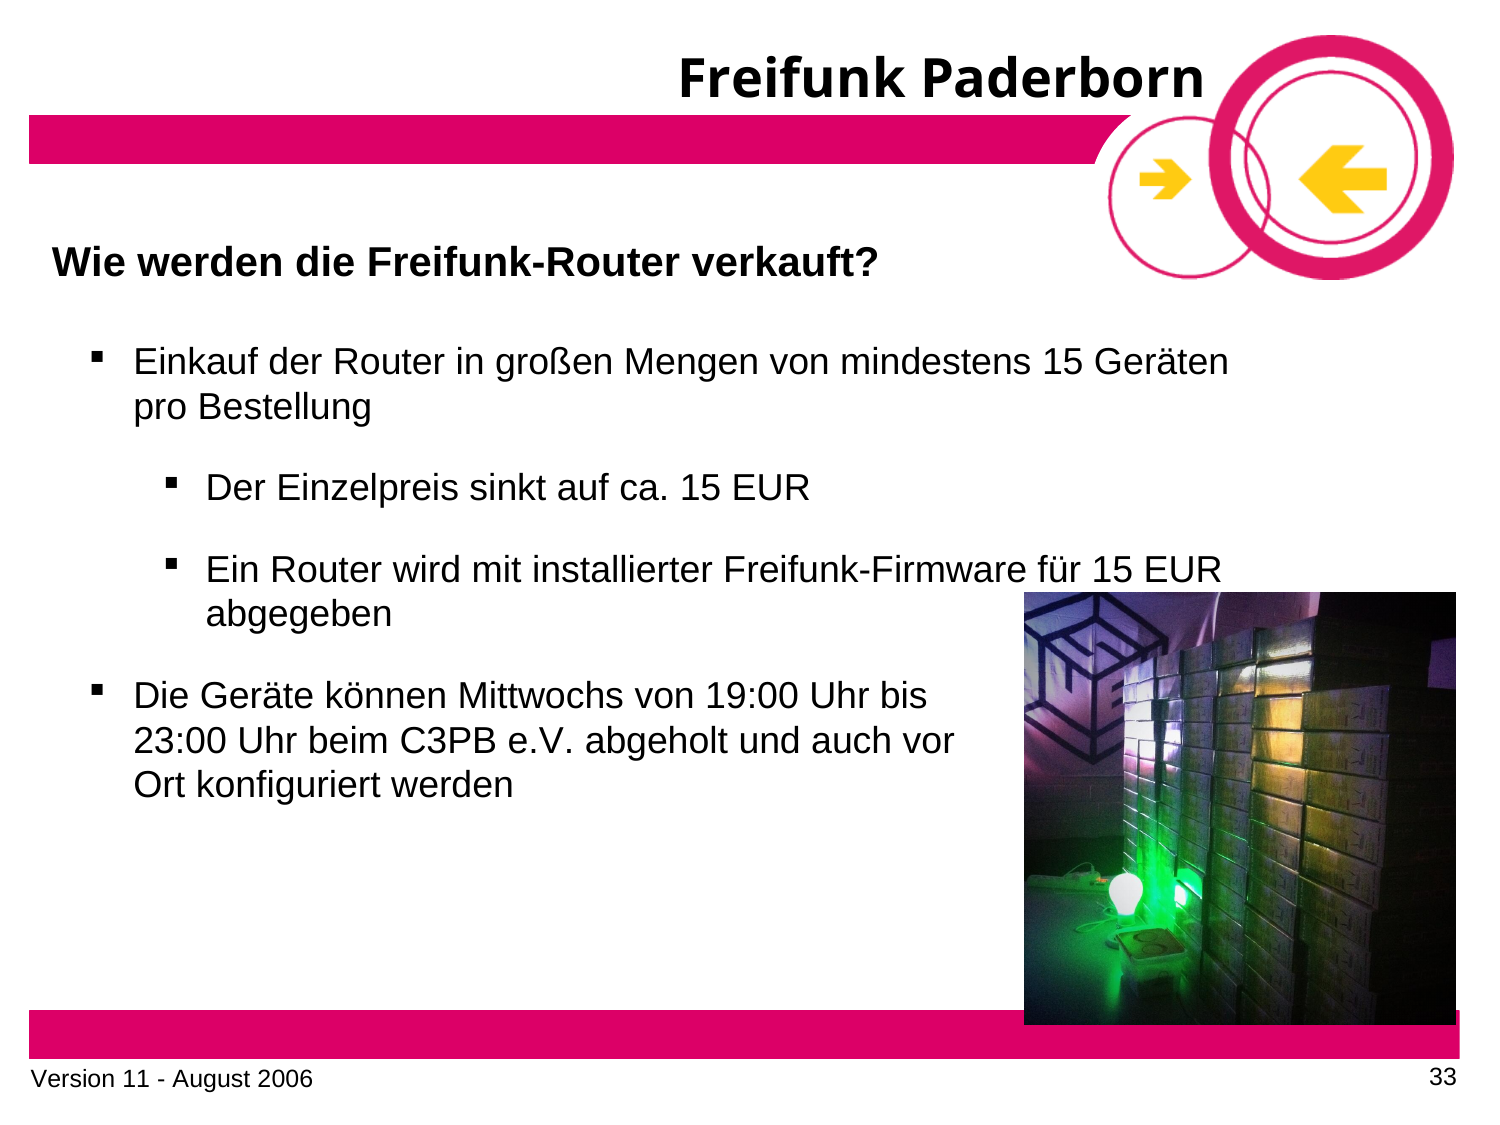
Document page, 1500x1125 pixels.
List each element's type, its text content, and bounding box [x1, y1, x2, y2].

picture [1107, 35, 1454, 280]
text_box Wie werden die Freifunk-Router verkauft? [51, 235, 1045, 395]
picture [1024, 592, 1456, 1025]
text_box Einkauf der Router in großen Mengen von mindestens 15 Geräten pro Bestellung Der Einzelpreis sinkt auf ca. 15 EUR Ein Router wird mit installierter Freifunk-Firmware für 15 EUR abgegeben Die Geräte können Mittwochs von 19:00 Uhr bis 23:00 Uhr beim C3PB e.V. abgeholt und auch vor Ort konfiguriert werden [59, 337, 1288, 976]
